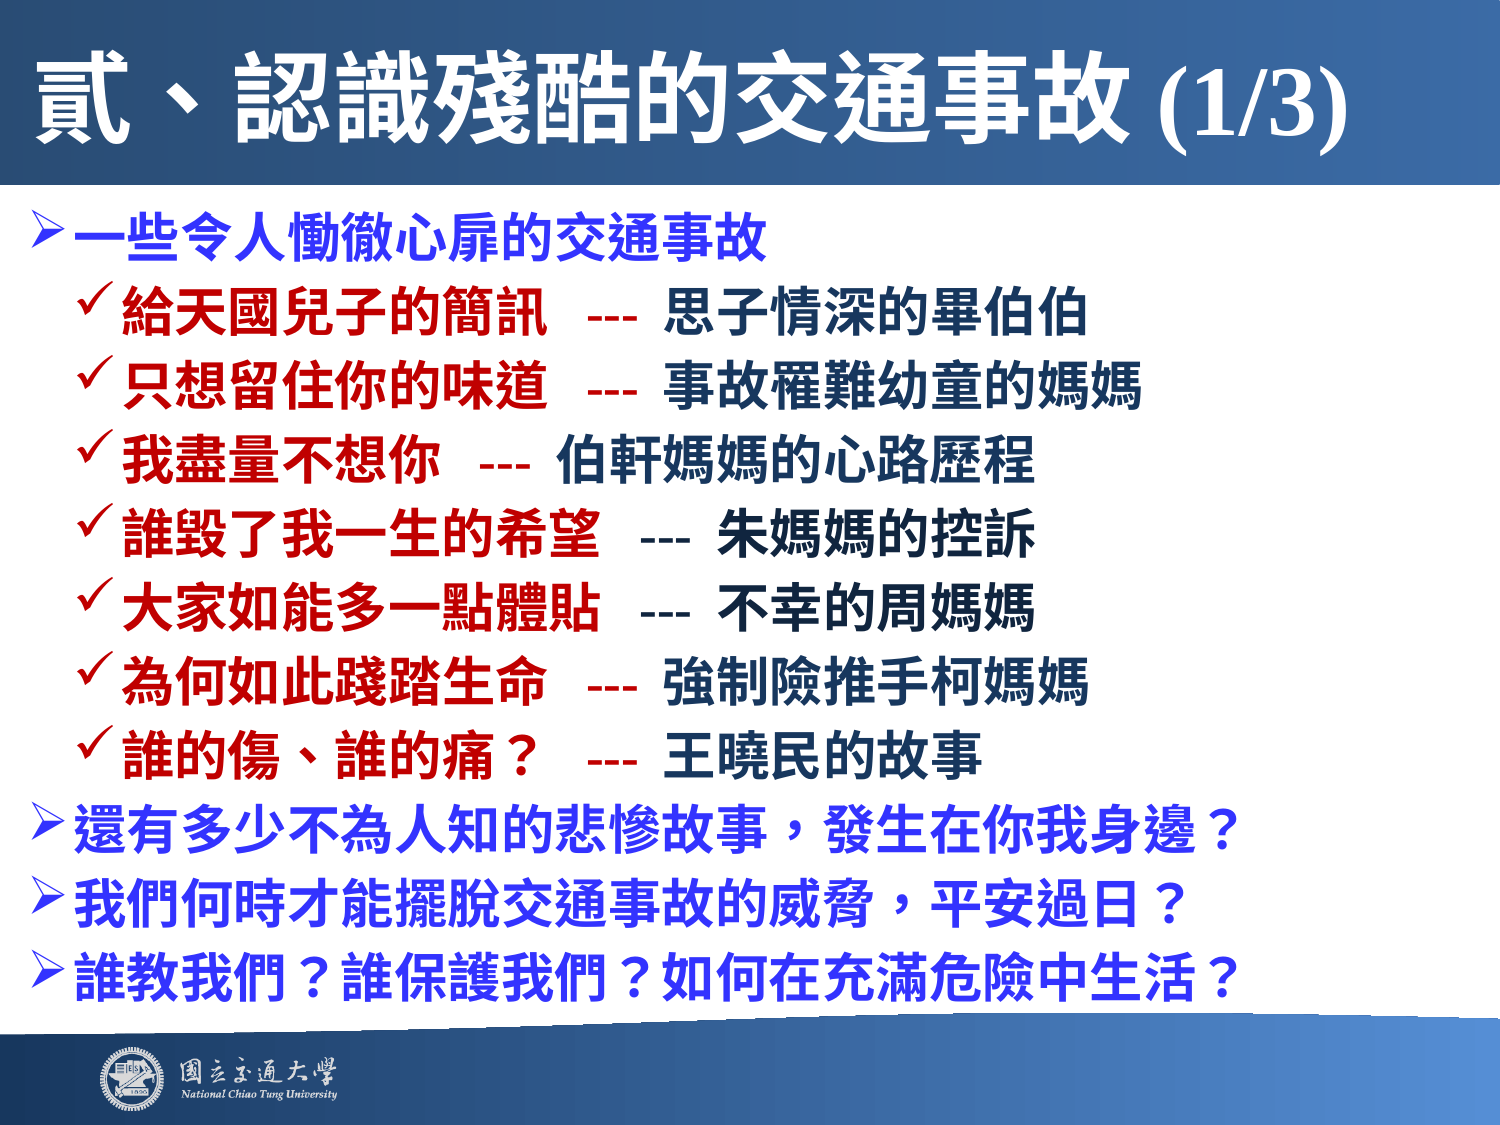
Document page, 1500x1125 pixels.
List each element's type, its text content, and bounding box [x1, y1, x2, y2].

list 一些令人慟徹心扉的交通事故 給天國兒子的簡訊 --- 思子情深的畢伯伯 只想留住你的味道 --- 事故罹難幼童的媽媽 我盡量不想你 --- 伯軒媽媽的心路歷程 誰毀了我一生的希望 --- 朱媽媽的控訴 大家如能多一點體貼 --- 不幸的周媽媽 為何如此踐踏生命 --- 強制險推手柯媽媽 誰的傷、誰的痛？ --- 王曉民的故事 還有多少不為人知的悲慘故事，發生在你我身邊？ 我們何時才能擺脫交通事故的威脅，平安過日？ 誰教我們？誰保護我們？如何在充滿危險中生活？ [0, 196, 1500, 1024]
title 貳、認識殘酷的交通事故(1/3) [17, 19, 1483, 173]
